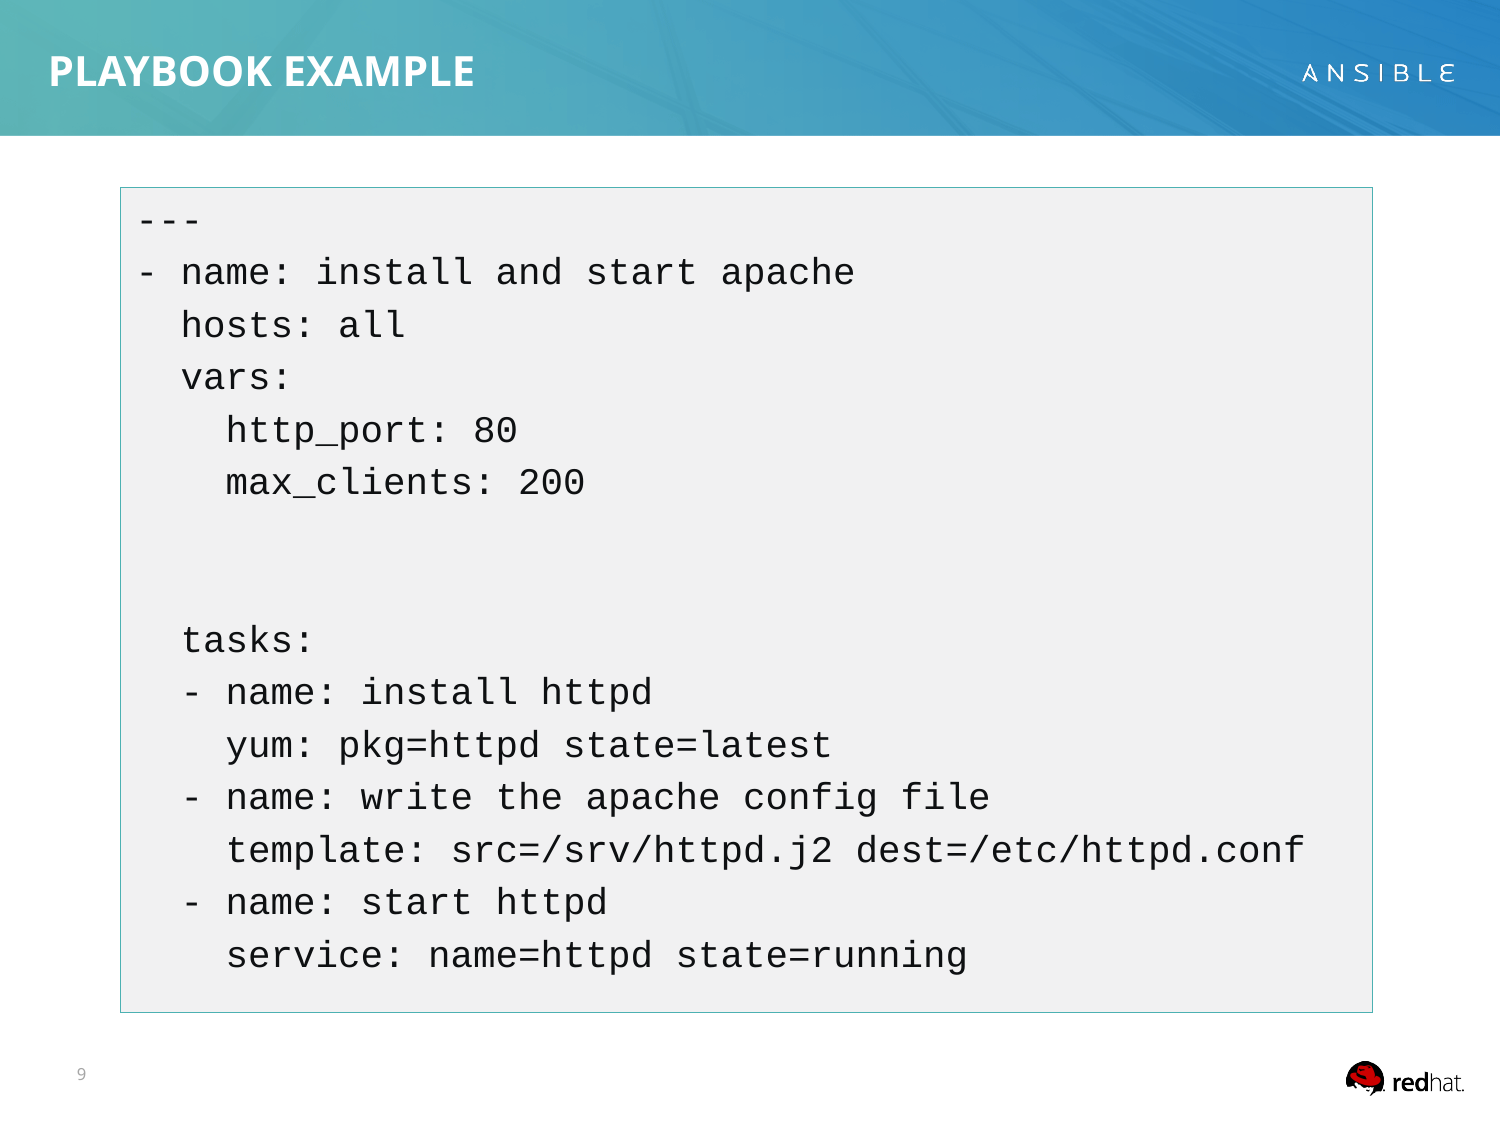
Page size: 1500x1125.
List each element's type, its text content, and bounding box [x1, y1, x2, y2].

list PLAYBOOK EXAMPLE [47, 45, 936, 104]
picture [0, 0, 1500, 1125]
text_box --- - name: install and start apache hosts: all vars: http_port: 80 max_clients: 200 tasks: - name: install httpd yum: pkg=httpd state=latest - name: write the apache config file template: src=/srv/httpd.j2 dest=/etc/httpd.conf - name: start httpd service: name=httpd state=running [120, 187, 1373, 1013]
